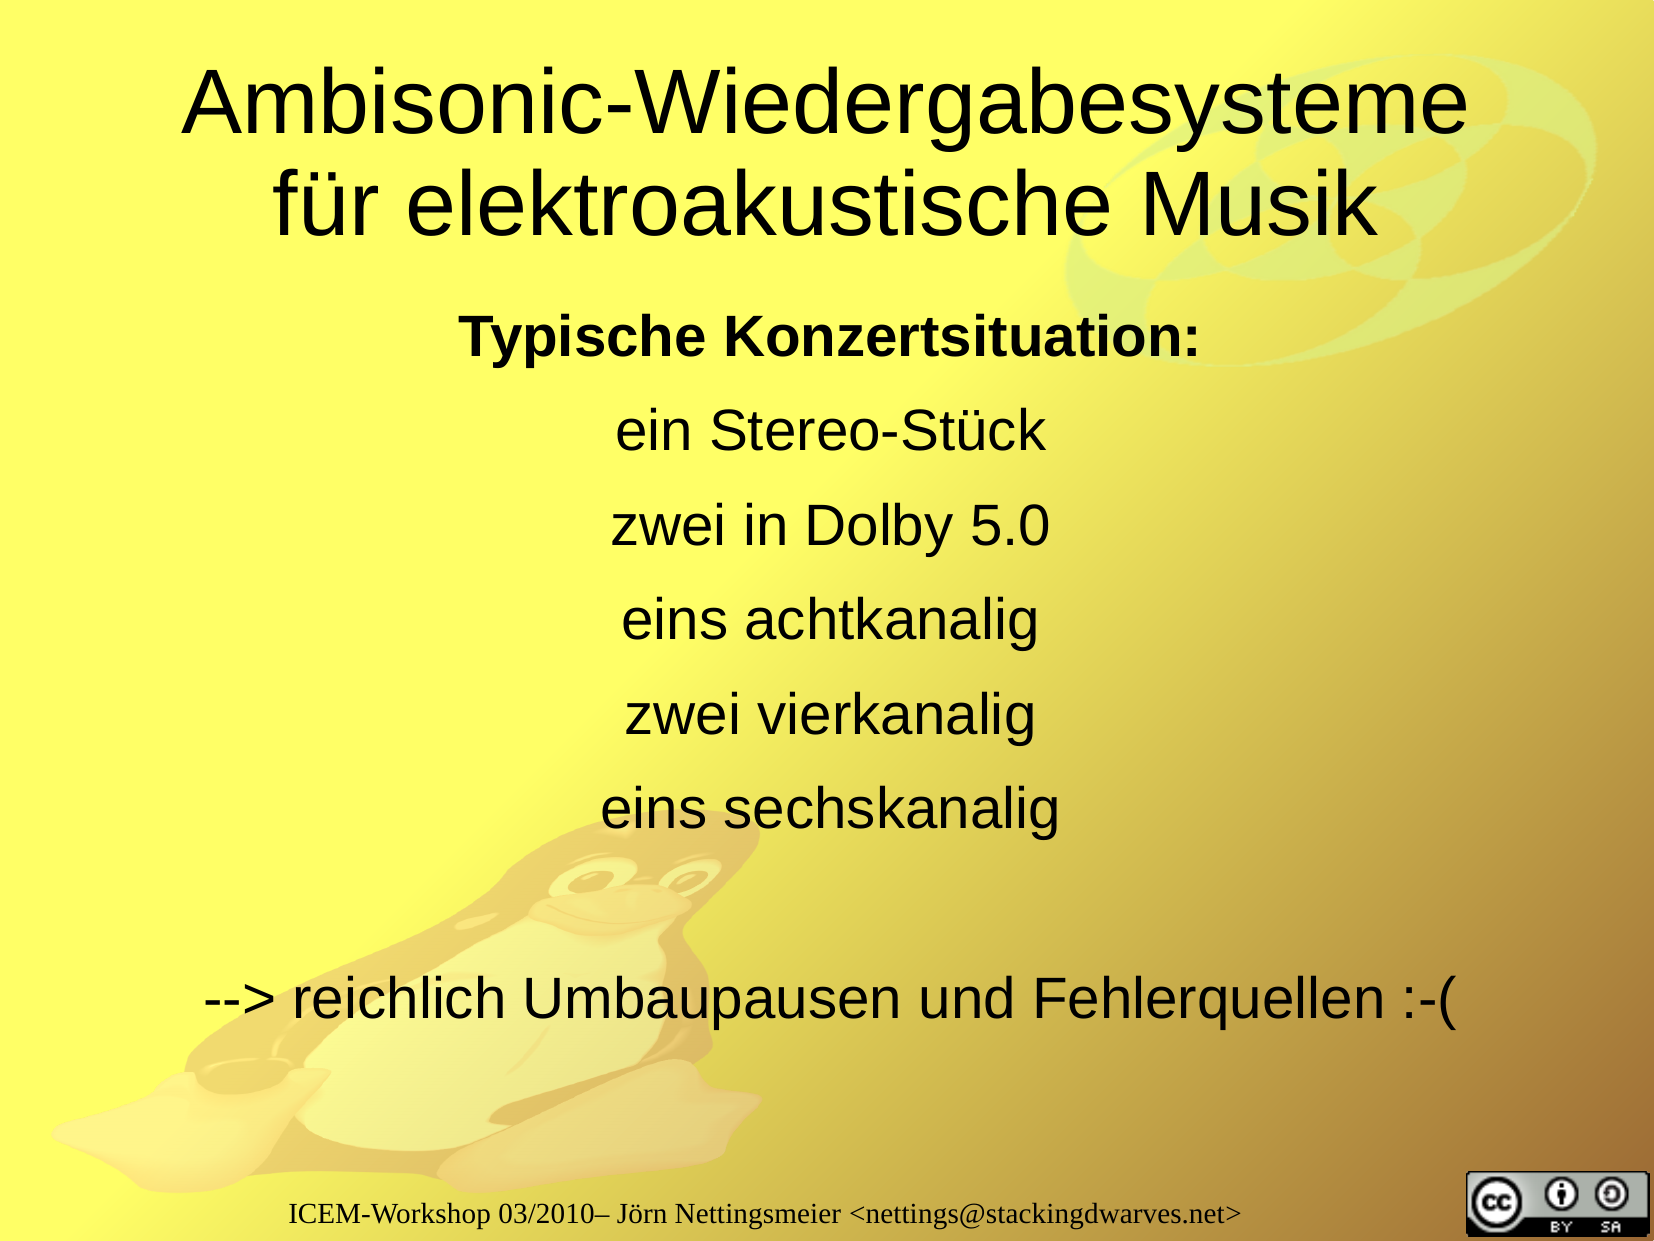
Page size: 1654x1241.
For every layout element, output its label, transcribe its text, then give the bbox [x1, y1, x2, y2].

list Typische Konzertsituation: ein Stereo-Stück zwei in Dolby 5.0 eins achtkanalig zwei vierkanalig eins sechskanalig --> reichlich Umbaupausen und Fehlerquellen :-( [86, 303, 1576, 1123]
title Ambisonic-Wiedergabesysteme für elektroakustische Musik [82, 39, 1571, 267]
picture [1466, 1171, 1650, 1237]
